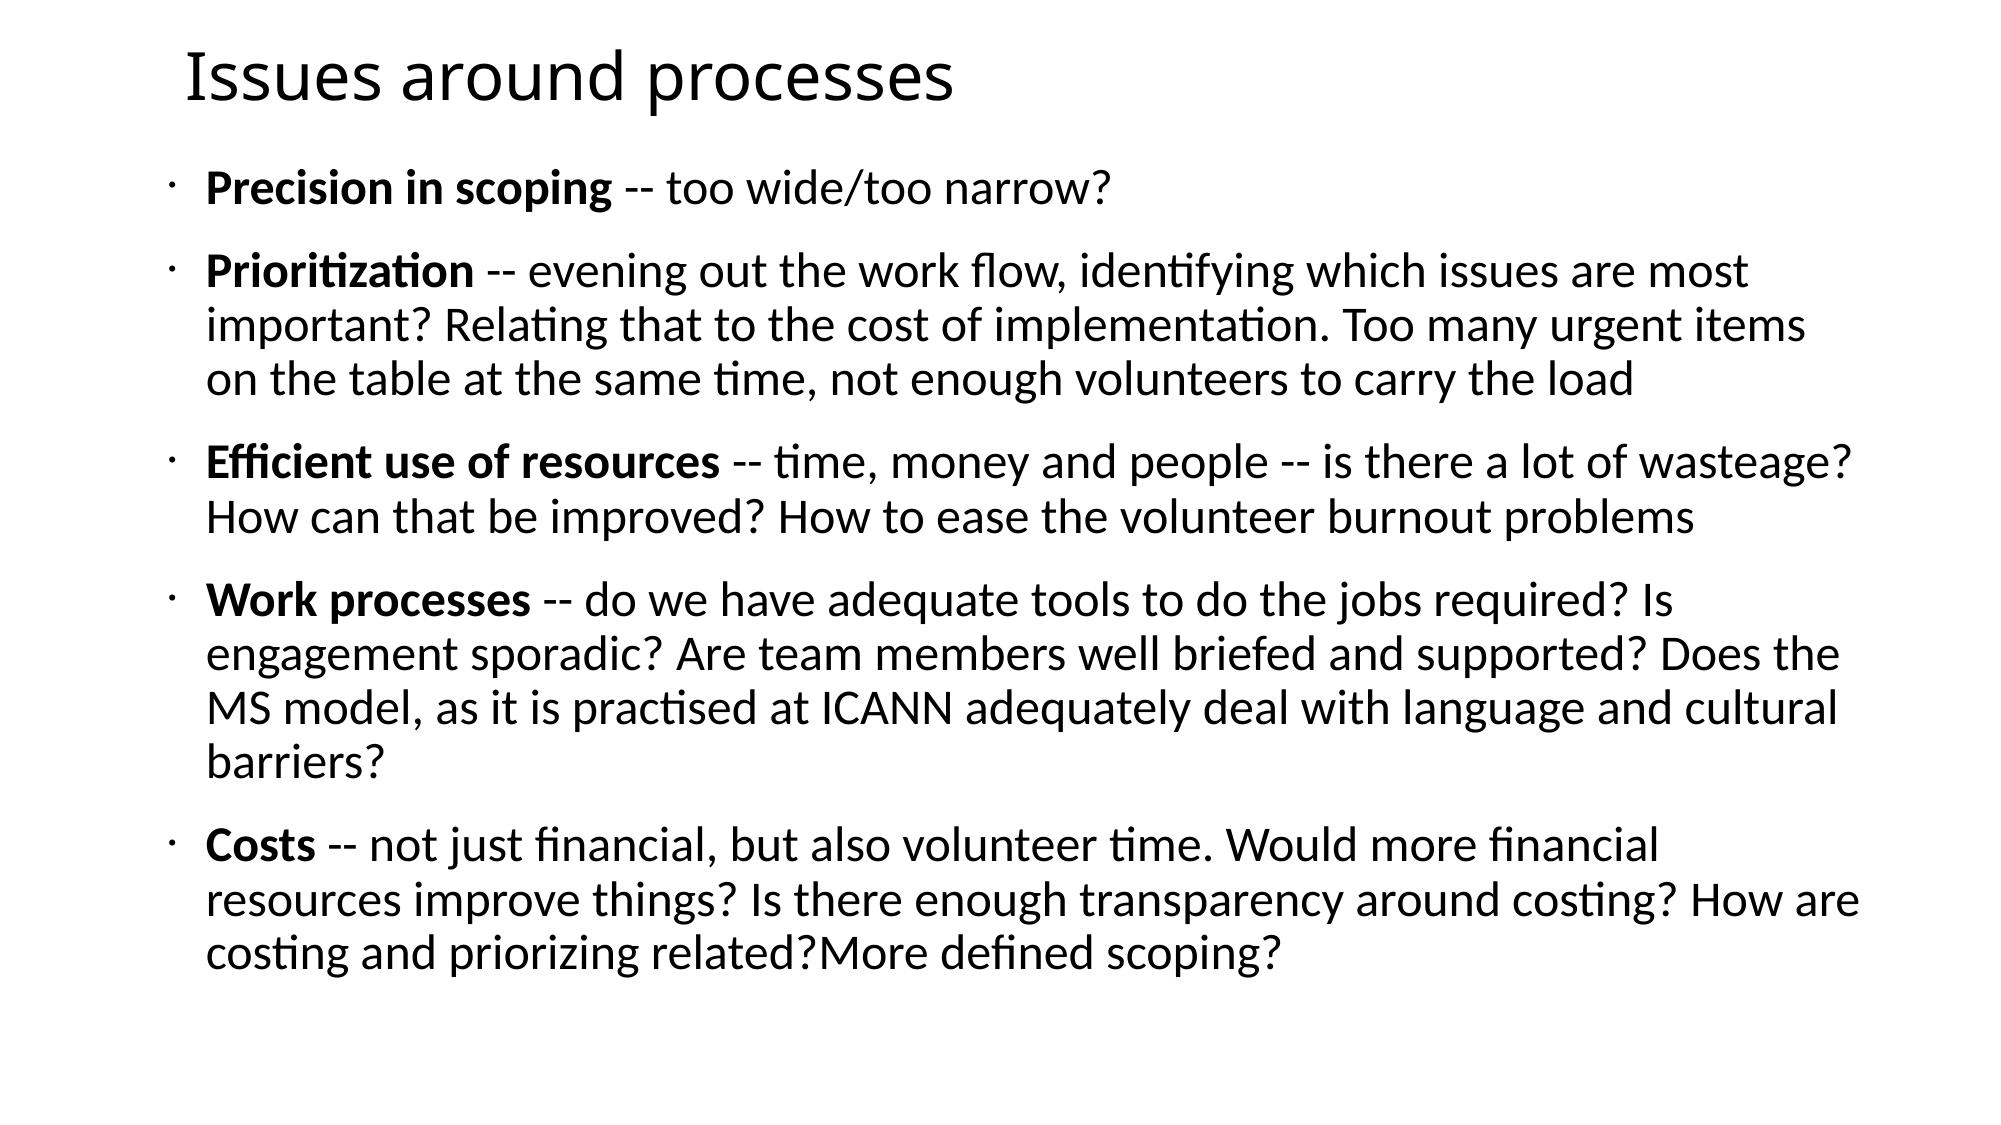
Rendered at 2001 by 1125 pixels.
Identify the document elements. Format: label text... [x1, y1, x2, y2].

title Issues around processes [153, 35, 1879, 153]
list Precision in scoping -- too wide/too narrow? Prioritization -- evening out the work flow, identifying which issues are most important? Relating that to the cost of implementation. Too many urgent items on the table at the same time, not enough volunteers to carry the load Efficient use of resources -- time, money and people -- is there a lot of wasteage? How can that be improved? How to ease the volunteer burnout problems Work processes -- do we have adequate tools to do the jobs required? Is engagement sporadic? Are team members well briefed and supported? Does the MS model, as it is practised at ICANN adequately deal with language and cultural barriers? Costs -- not just financial, but also volunteer time. Would more financial resources improve things? Is there enough transparency around costing? How are costing and priorizing related?More defined scoping? [153, 153, 1879, 1052]
